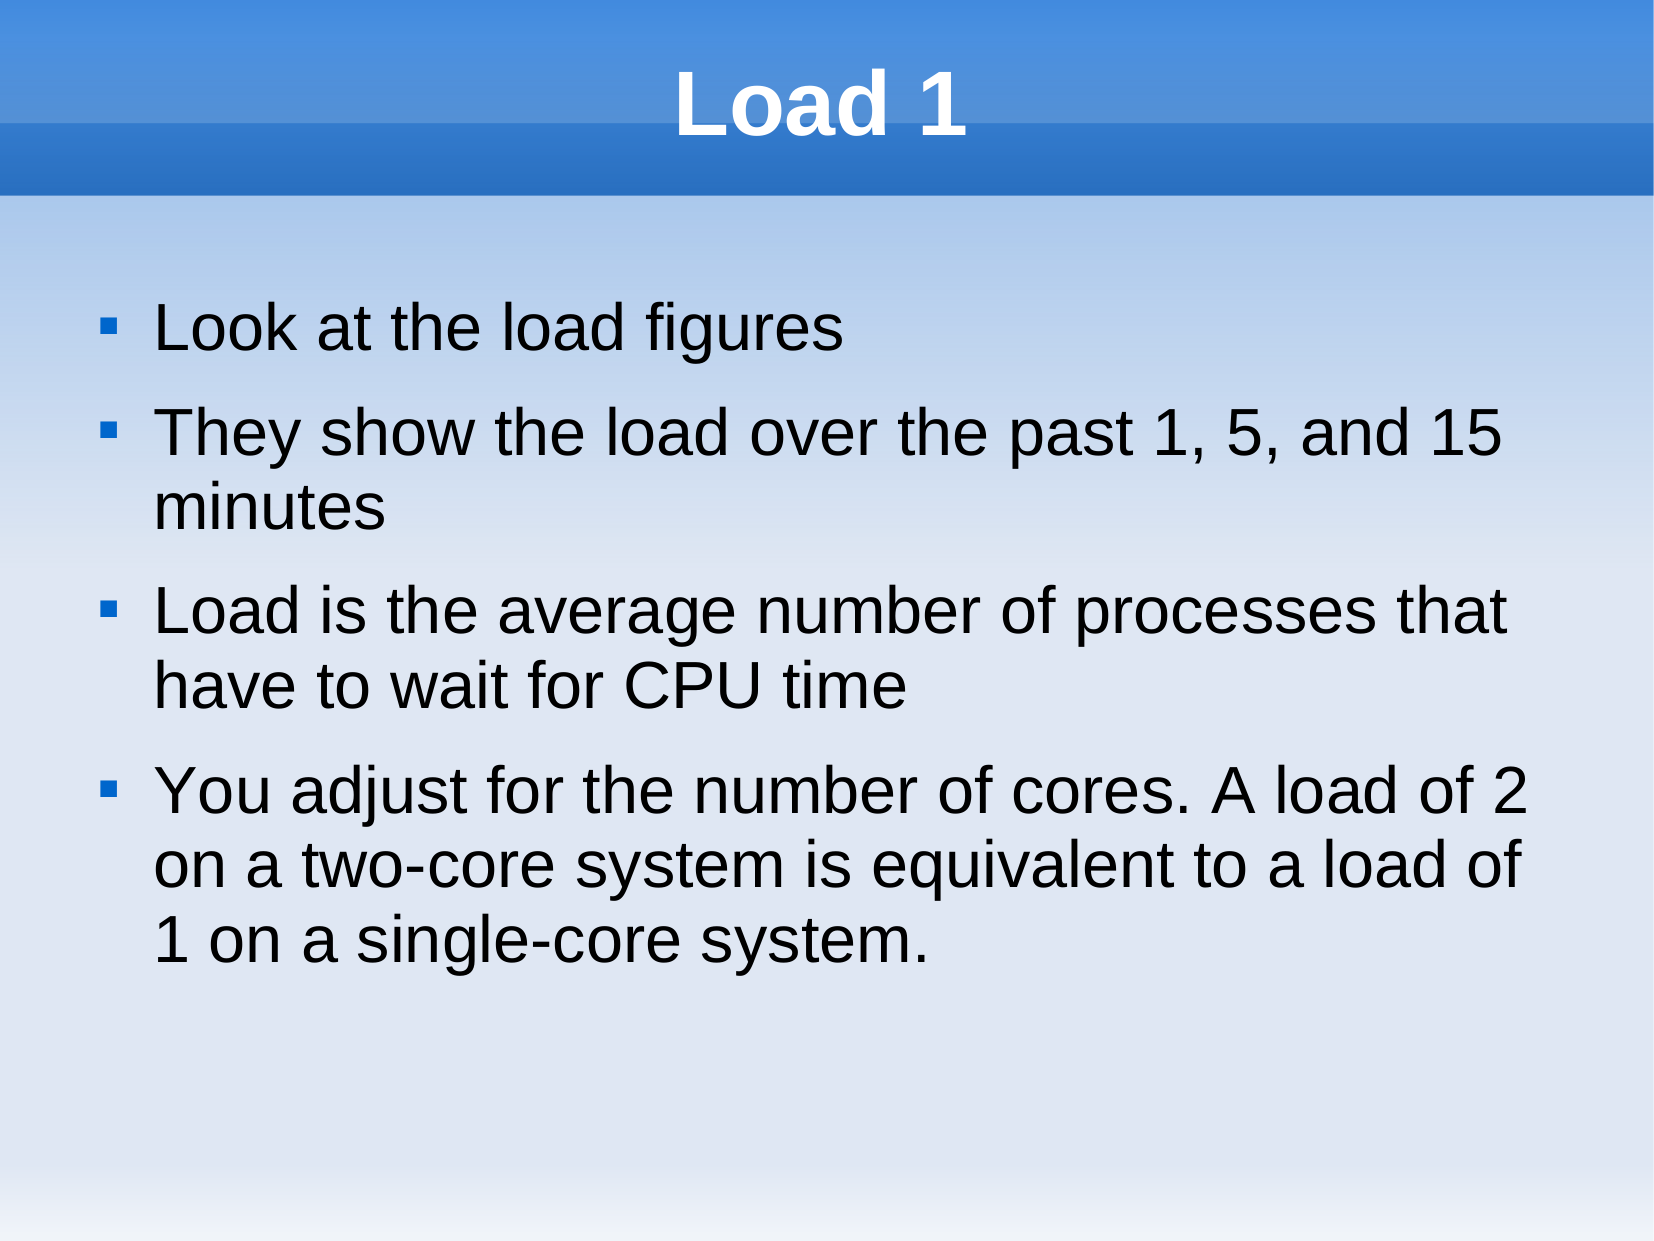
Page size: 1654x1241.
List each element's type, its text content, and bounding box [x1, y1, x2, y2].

title Load 1 [76, 0, 1565, 208]
picture [0, 0, 1654, 1241]
list Look at the load figures They show the load over the past 1, 5, and 15 minutes Load is the average number of processes that have to wait for CPU time You adjust for the number of cores. A load of 2 on a two-core system is equivalent to a load of 1 on a single-core system. [82, 290, 1571, 1109]
